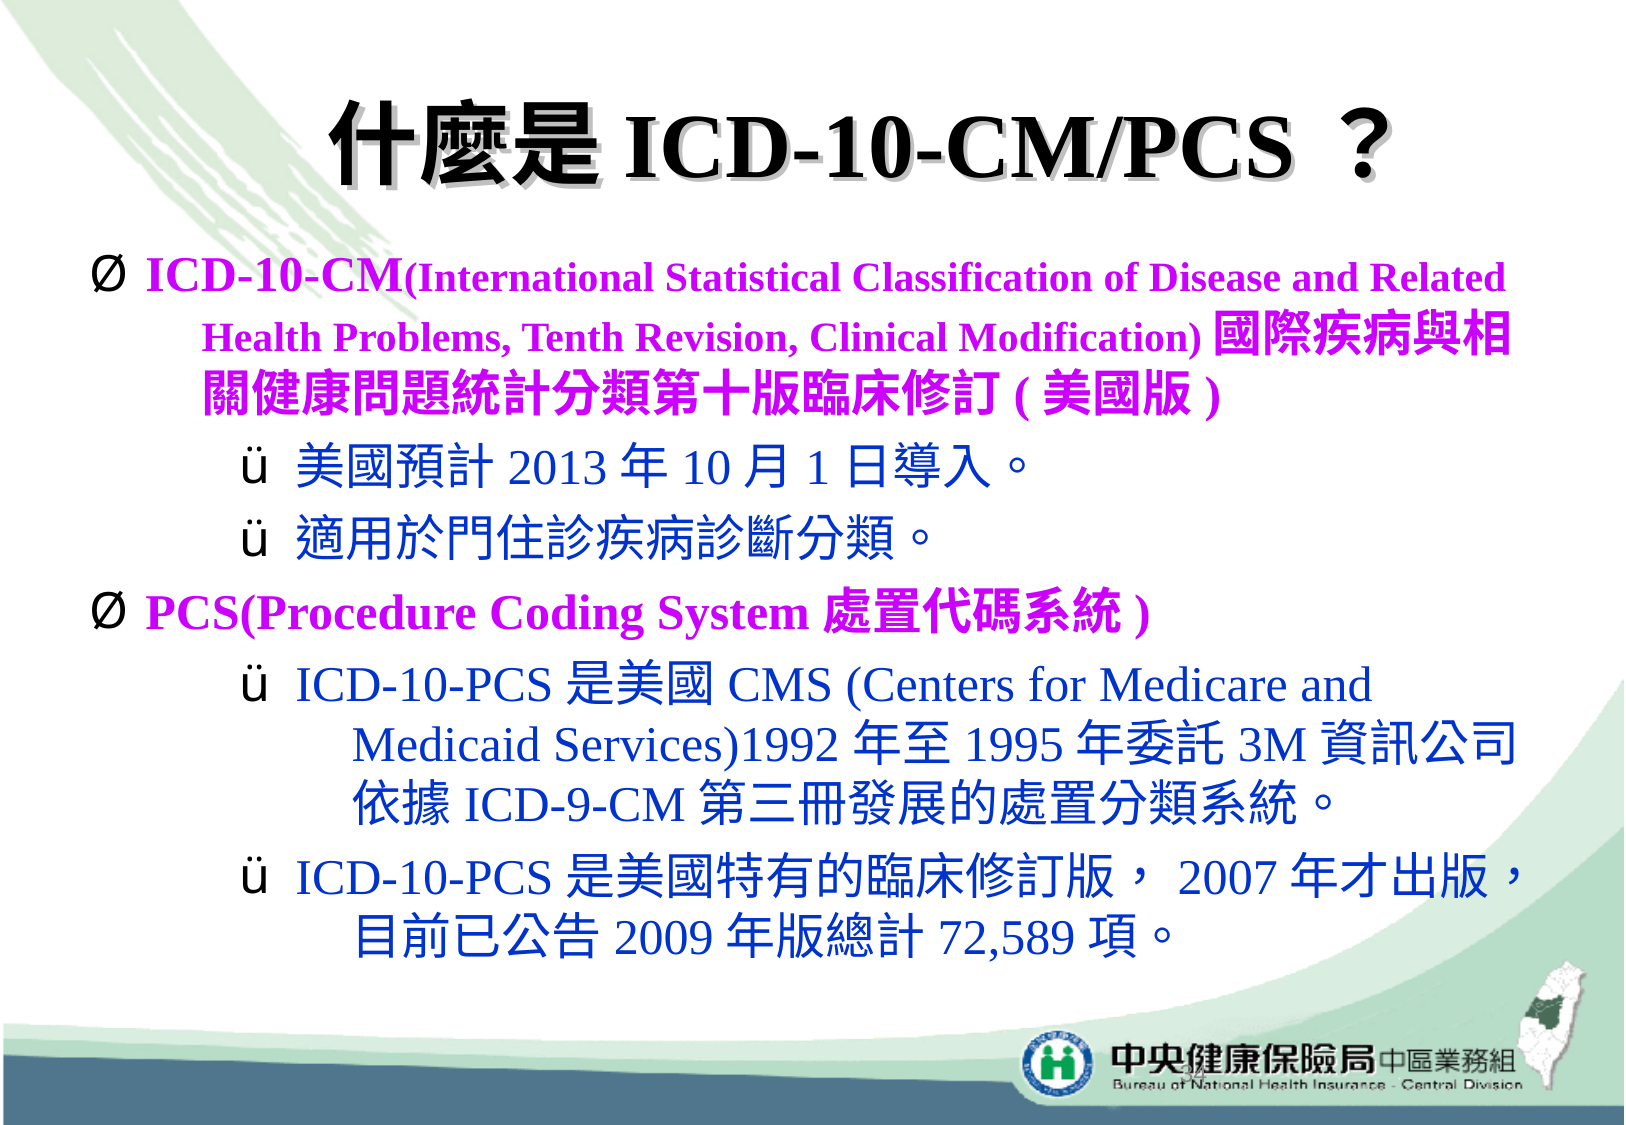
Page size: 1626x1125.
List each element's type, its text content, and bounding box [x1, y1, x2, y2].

text_box ICD-10-CM(International Statistical Classification of Disease and Related Health Problems, Tenth Revision, Clinical Modification)國際疾病與相關健康問題統計分類第十版臨床修訂(美國版) 美國預計2013年10月1日導入。 適用於門住診疾病診斷分類。 PCS(Procedure Coding System處置代碼系統) ICD-10-PCS是美國CMS (Centers for Medicare and Medicaid Services)1992年至1995年委託3M資訊公司依據ICD-9-CM第三冊發展的處置分類系統。 ICD-10-PCS是美國特有的臨床修訂版，2007年才出版，目前已公告2009年版總計72,589項。 [74, 234, 1559, 1125]
text_box 什麼是ICD-10-CM/PCS？ [178, 47, 1559, 234]
text_box [1164, 1042, 1544, 1103]
